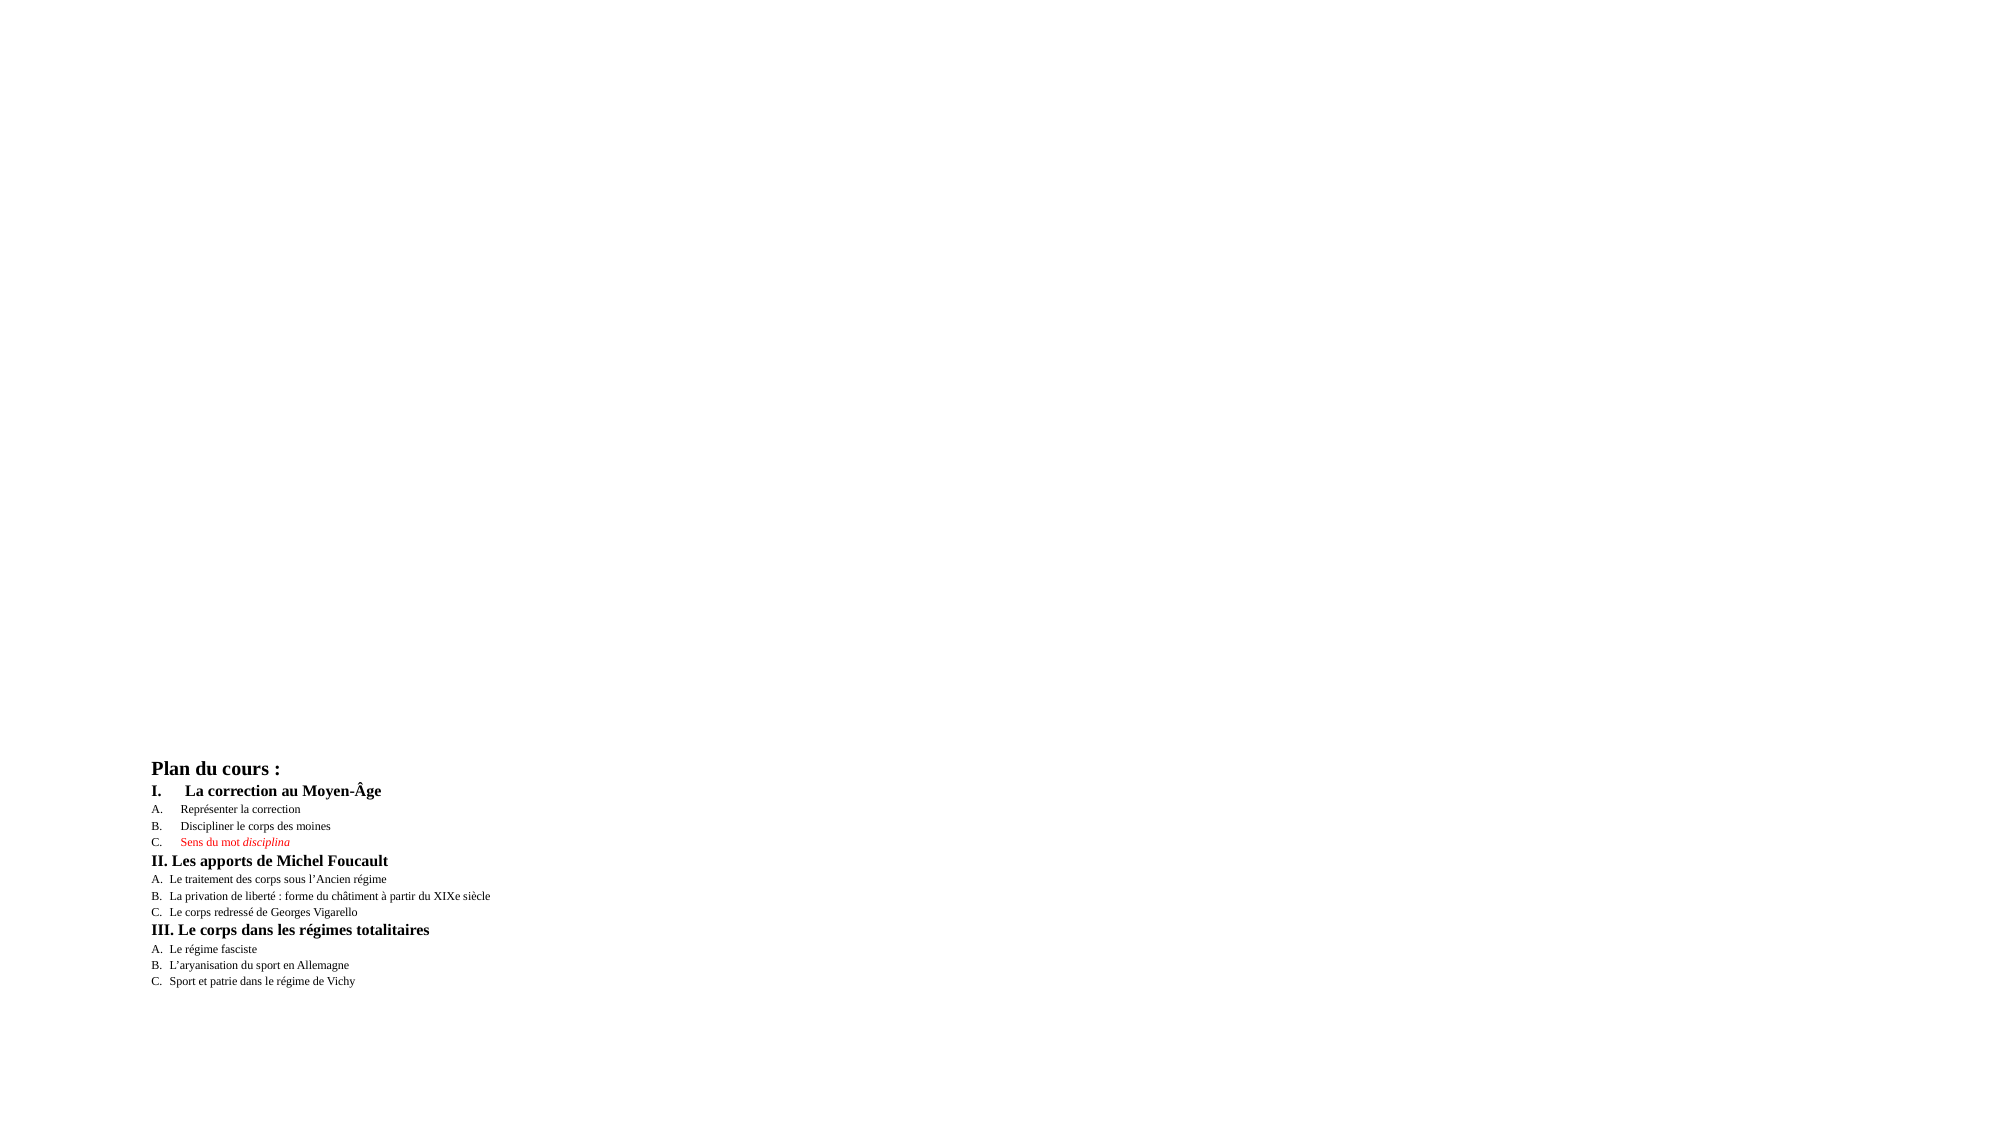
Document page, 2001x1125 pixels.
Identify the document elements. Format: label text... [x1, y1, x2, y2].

list Plan du cours : La correction au Moyen-Âge Représenter la correction Discipliner le corps des moines Sens du mot disciplina II. Les apports de Michel Foucault Le traitement des corps sous l’Ancien régime La privation de liberté : forme du châtiment à partir du XIXe siècle Le corps redressé de Georges Vigarello III. Le corps dans les régimes totalitaires Le régime fasciste L’aryanisation du sport en Allemagne Sport et patrie dans le régime de Vichy [58, 80, 1945, 1101]
